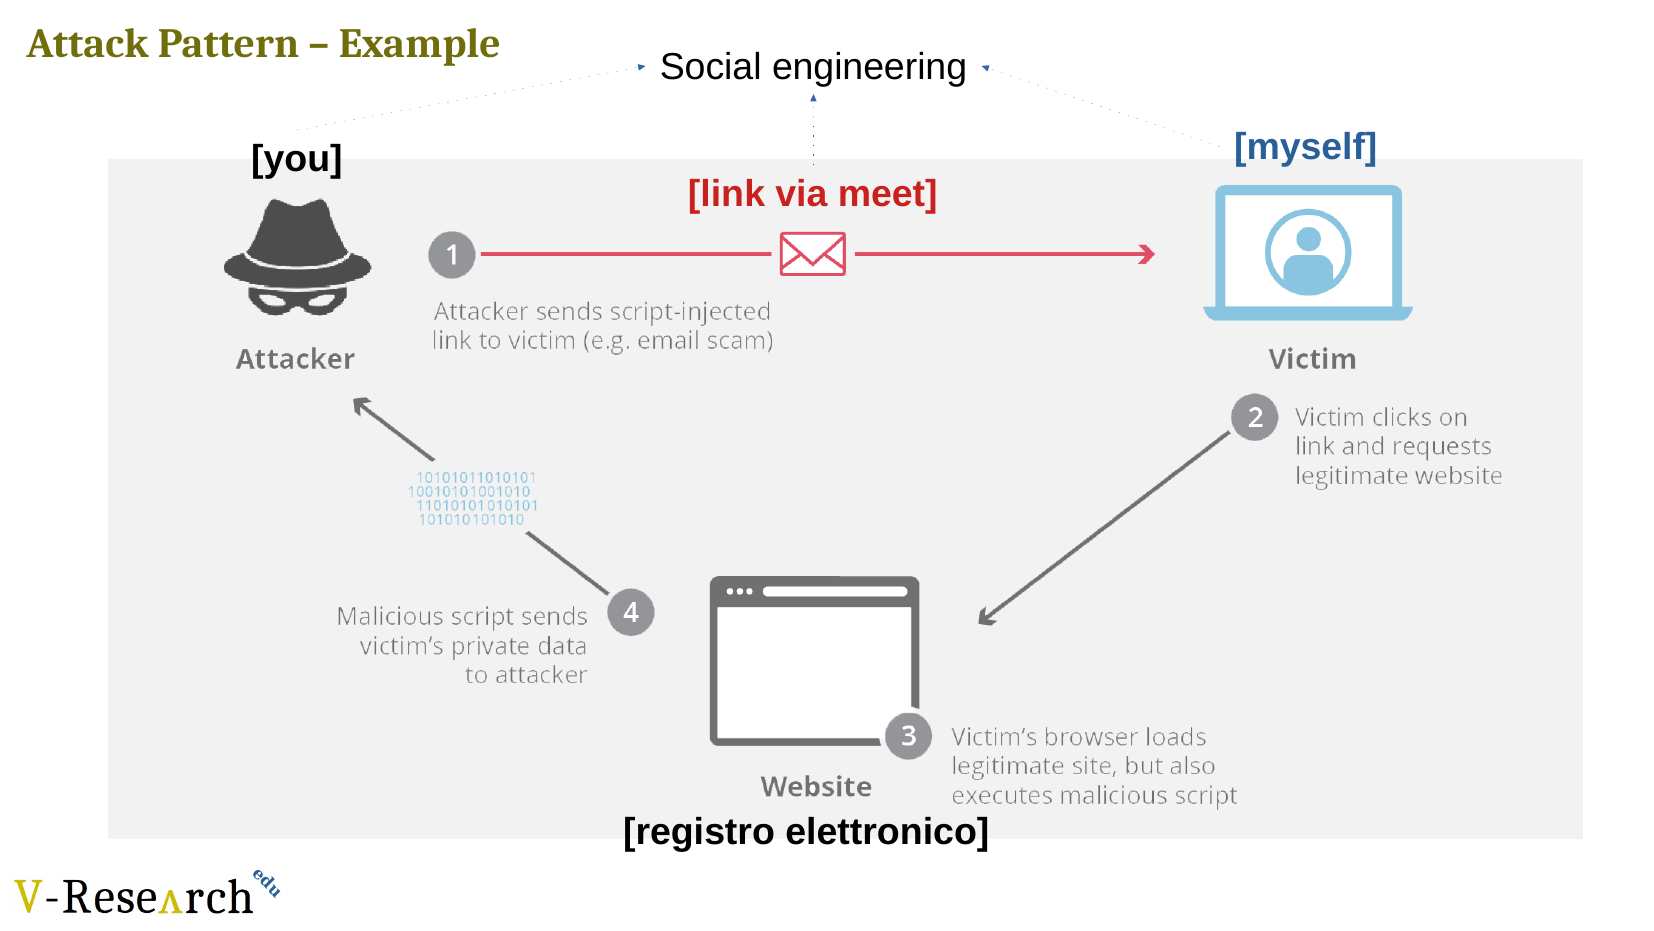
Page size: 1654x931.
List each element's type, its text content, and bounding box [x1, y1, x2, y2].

text_box edu [222, 847, 333, 931]
text_box [link via meet] [673, 165, 953, 223]
picture [11, 876, 255, 916]
text_box [you] [236, 129, 358, 187]
text_box [registro elettronico] [608, 803, 1005, 860]
text_box Social engineering [645, 37, 982, 95]
text_box Attack Pattern – Example [11, 12, 1193, 77]
text_box [myself] [1219, 118, 1393, 175]
picture [108, 159, 1583, 839]
